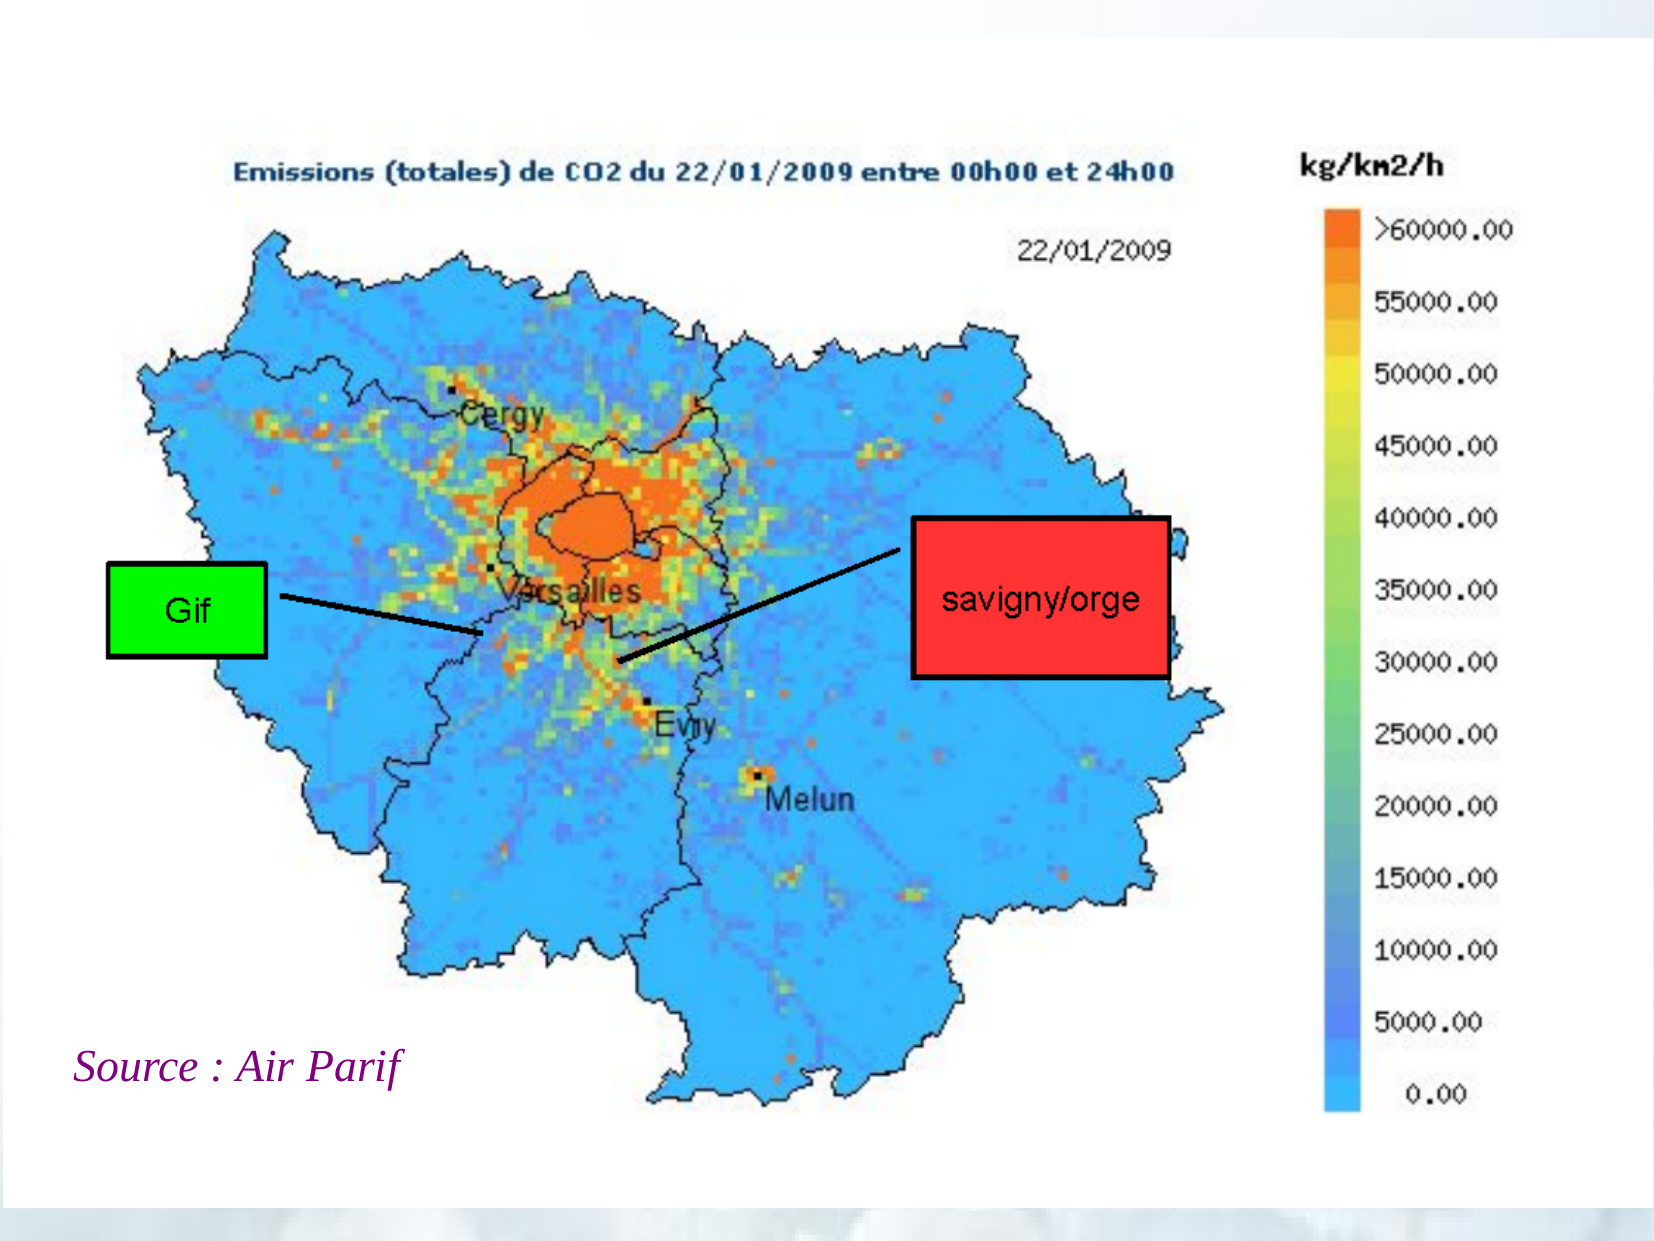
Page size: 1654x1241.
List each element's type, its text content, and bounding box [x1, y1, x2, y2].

picture [0, 0, 1654, 1241]
text_box Source : Air Parif [59, 1033, 621, 1100]
